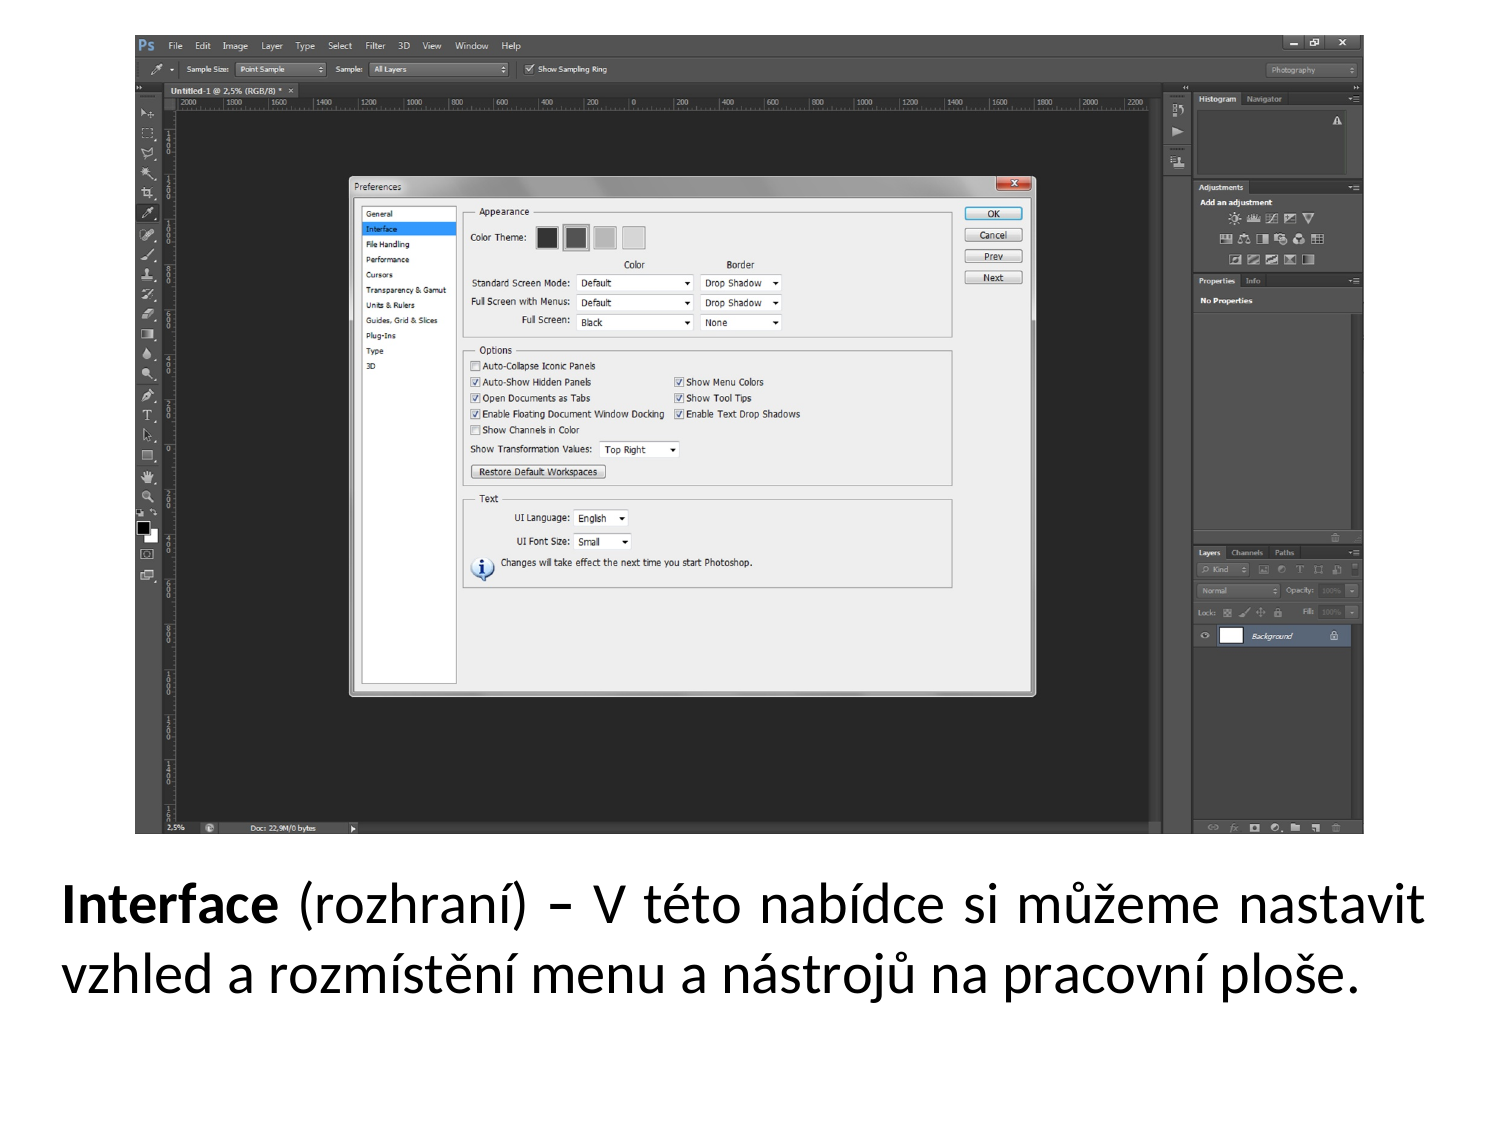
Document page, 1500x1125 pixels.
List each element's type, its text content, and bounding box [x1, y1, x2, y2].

picture [135, 35, 1364, 834]
text_box Interface (rozhraní) – V této nabídce si můžeme nastavit vzhled a rozmístění menu a nástrojů na pracovní ploše. [46, 857, 1442, 1014]
